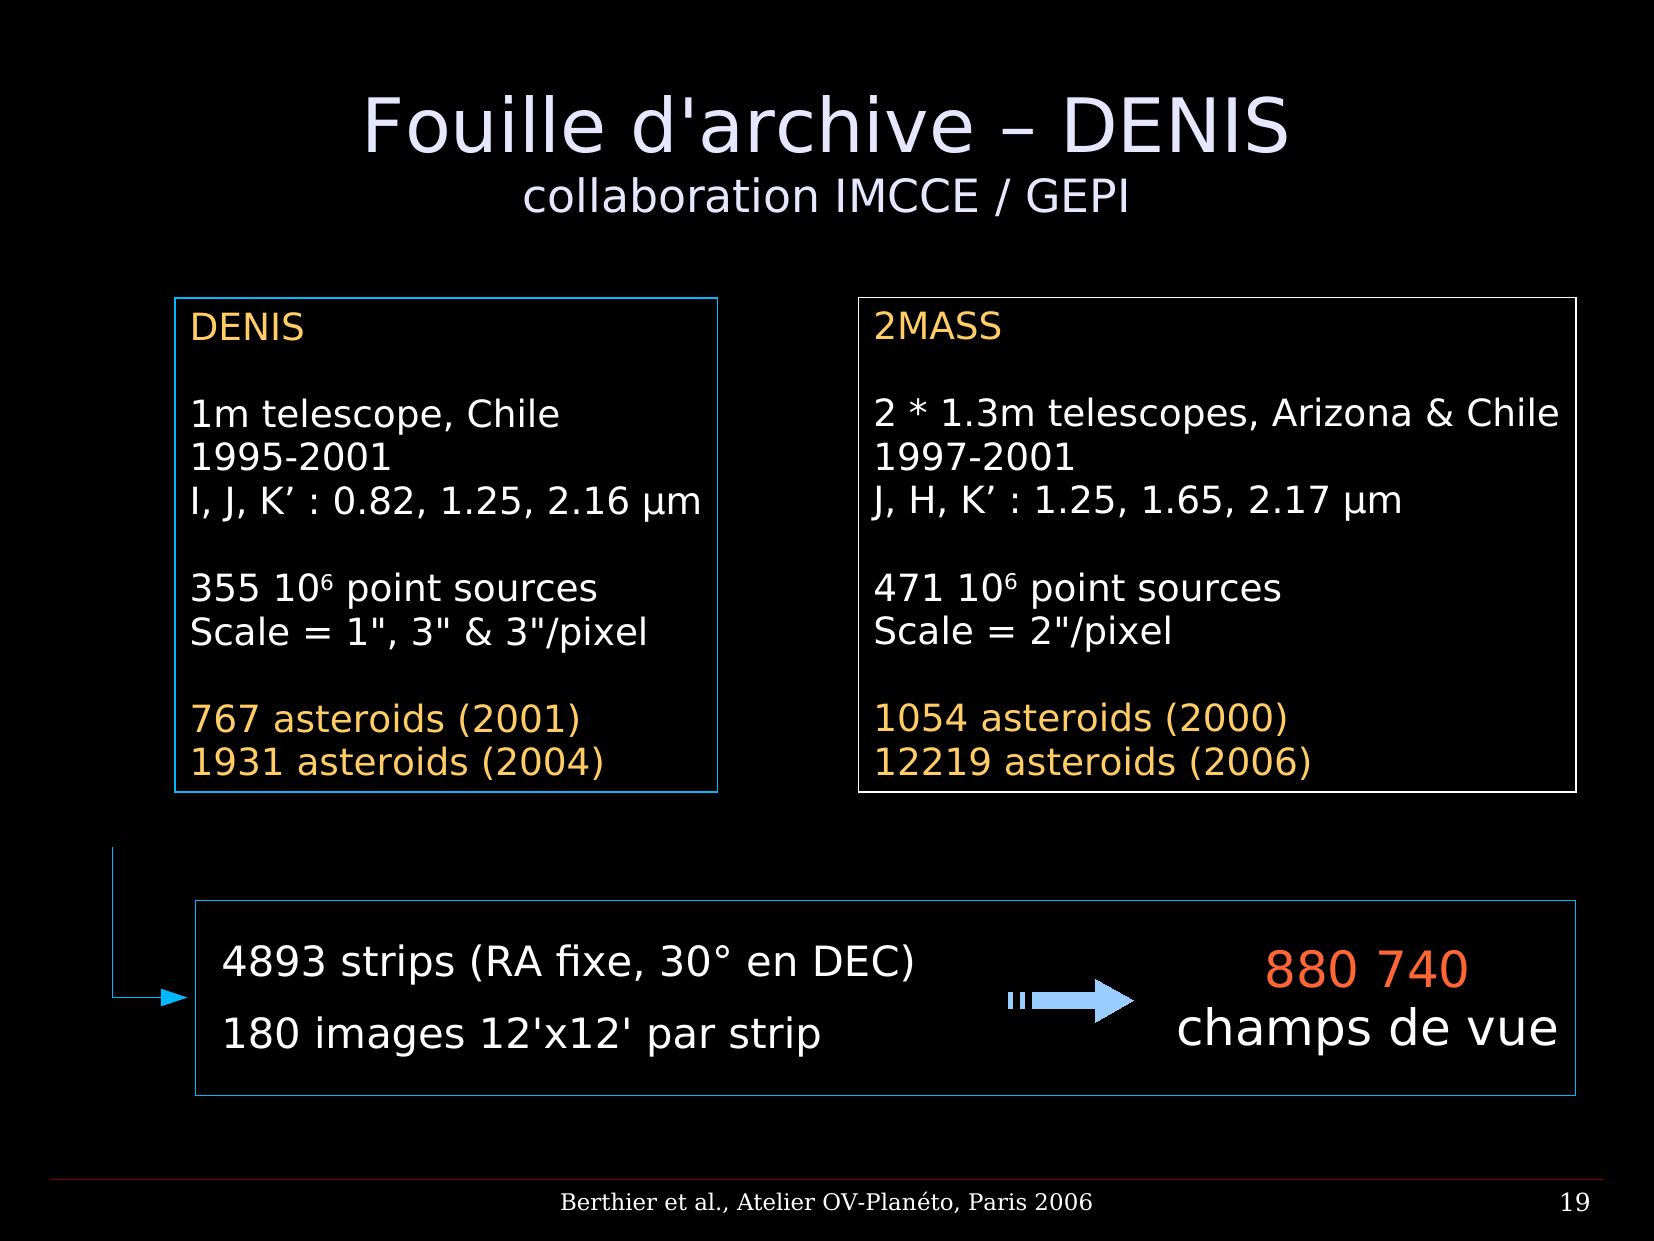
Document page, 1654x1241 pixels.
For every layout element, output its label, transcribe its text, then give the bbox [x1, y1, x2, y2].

list 4893 strips (RA fixe, 30° en DEC) 180 images 12'x12' par strip [196, 937, 990, 1073]
text_box [1031, 977, 1136, 1024]
list 4893 strips (RA fixe, 30° en DEC) 180 images 12'x12' par strip [126, 937, 195, 1073]
text_box 880 740 champs de vue [1161, 933, 1566, 1066]
text_box [1007, 991, 1014, 1010]
text_box 2MASS 2 * 1.3m telescopes, Arizona & Chile 1997-2001 J, H, K’ : 1.25, 1.65, 2.17 µm 471 106 point sources Scale = 2"/pixel 1054 asteroids (2000) 12219 asteroids (2006) [858, 297, 1576, 792]
text_box DENIS 1m telescope, Chile 1995-2001 I, J, K’ : 0.82, 1.25, 2.16 µm 355 106 point sources Scale = 1", 3" & 3"/pixel 767 asteroids (2001) 1931 asteroids (2004) [174, 297, 718, 793]
text_box [1019, 991, 1026, 1010]
title Fouille d'archive – DENIS collaboration IMCCE / GEPI [82, 49, 1571, 257]
